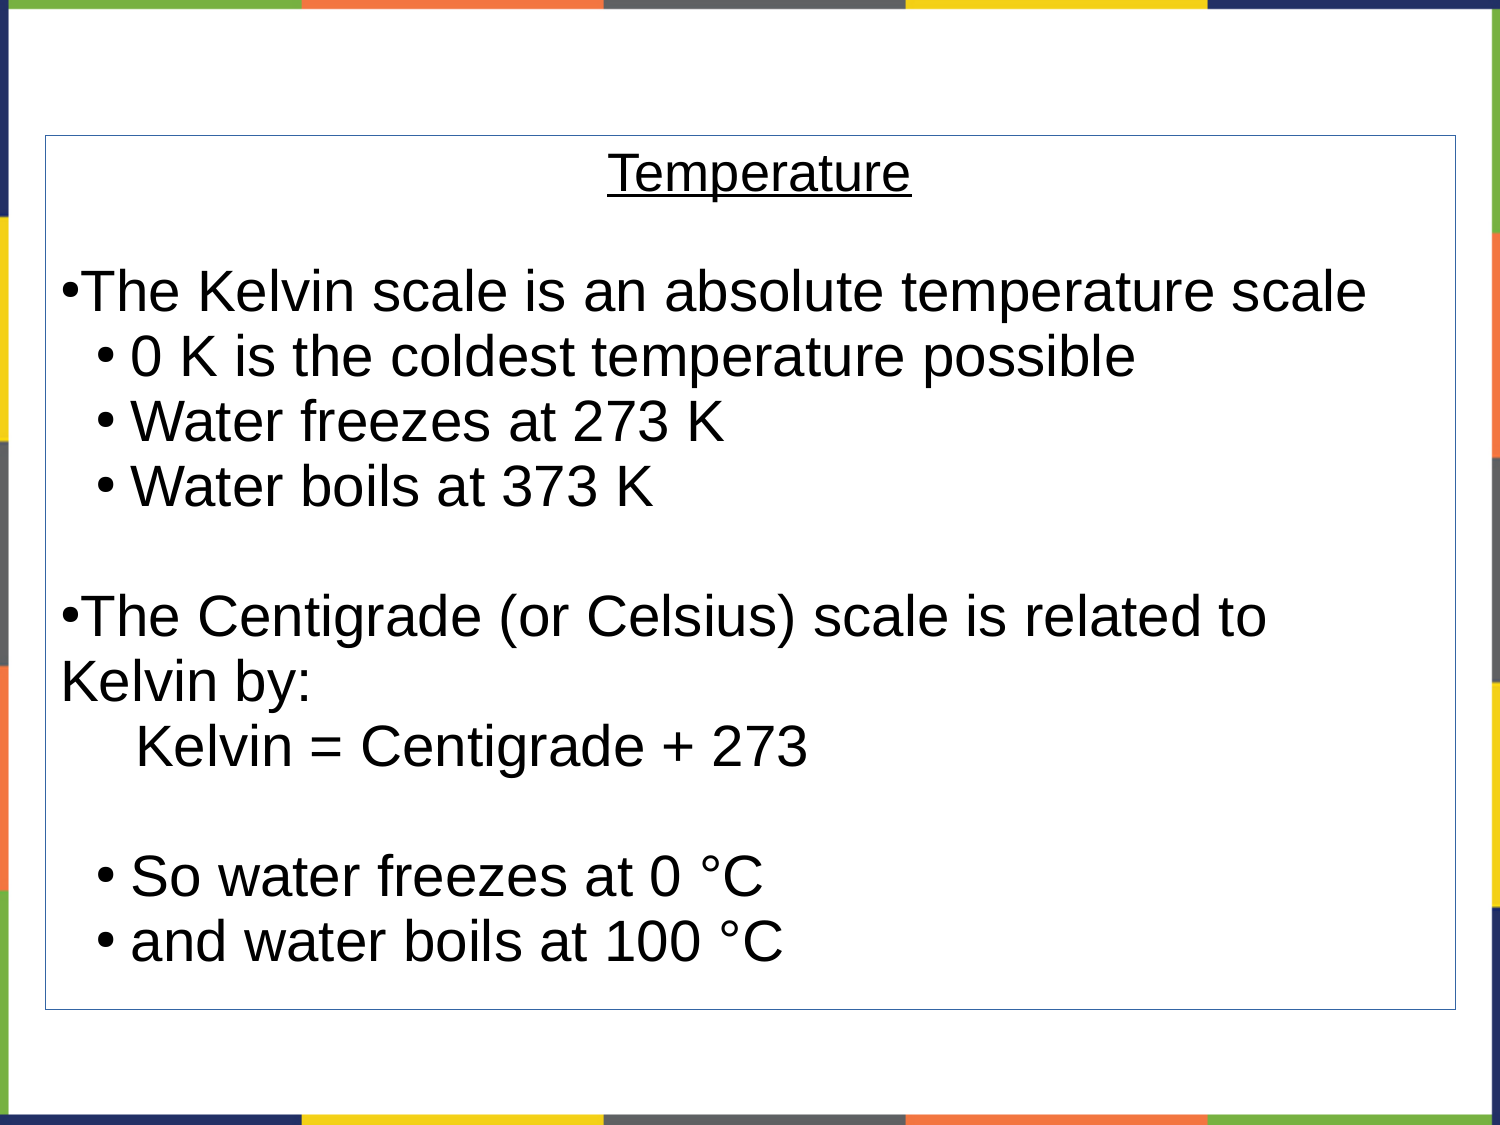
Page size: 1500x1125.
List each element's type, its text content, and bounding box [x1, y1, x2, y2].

text_box Temperature The Kelvin scale is an absolute temperature scale 0 K is the coldest temperature possible Water freezes at 273 K Water boils at 373 K The Centigrade (or Celsius) scale is related to Kelvin by: Kelvin = Centigrade + 273 So water freezes at 0 °C and water boils at 100 °C [45, 135, 1456, 1010]
picture [0, 0, 1500, 1125]
